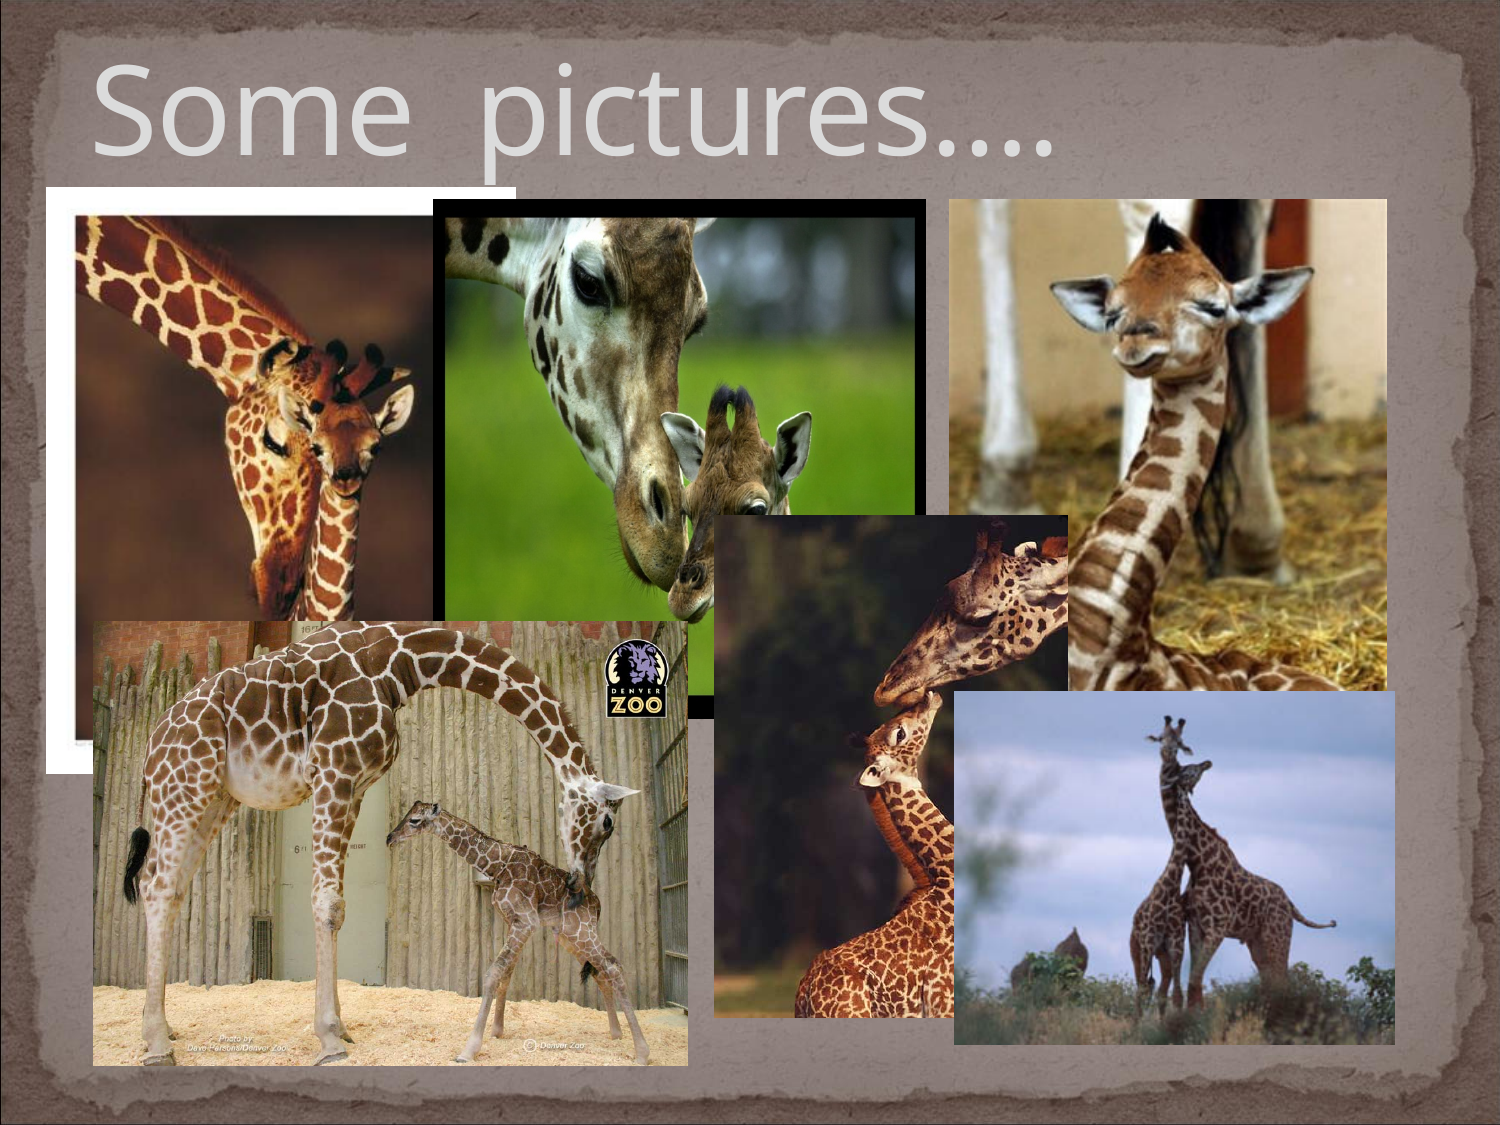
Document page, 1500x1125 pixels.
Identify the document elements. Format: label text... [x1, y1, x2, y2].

picture [0, 0, 1500, 1125]
title Some pictures…. [75, 24, 1425, 188]
